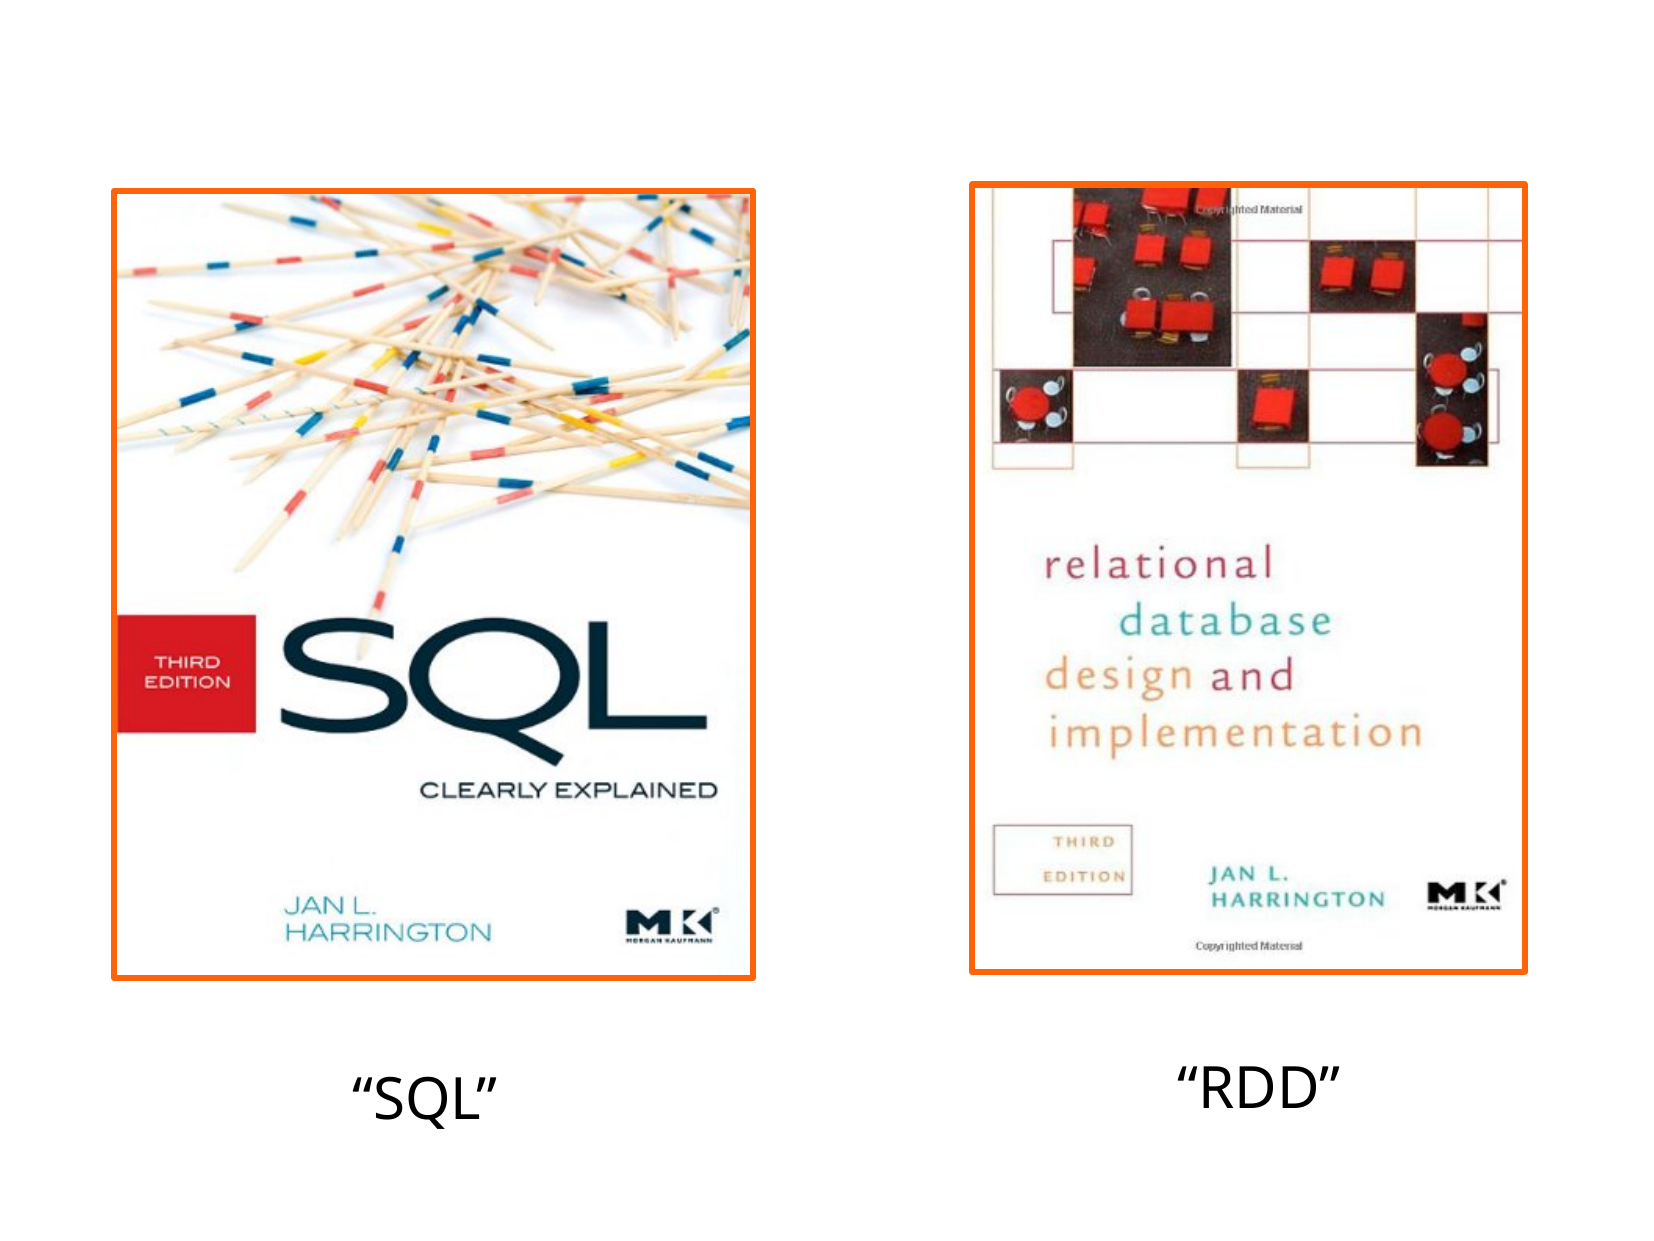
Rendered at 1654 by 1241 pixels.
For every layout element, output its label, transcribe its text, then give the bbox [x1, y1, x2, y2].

text_box “SQL” [337, 1050, 535, 1136]
text_box “RDD” [1162, 1039, 1377, 1126]
picture [975, 187, 1522, 969]
picture [117, 193, 751, 976]
